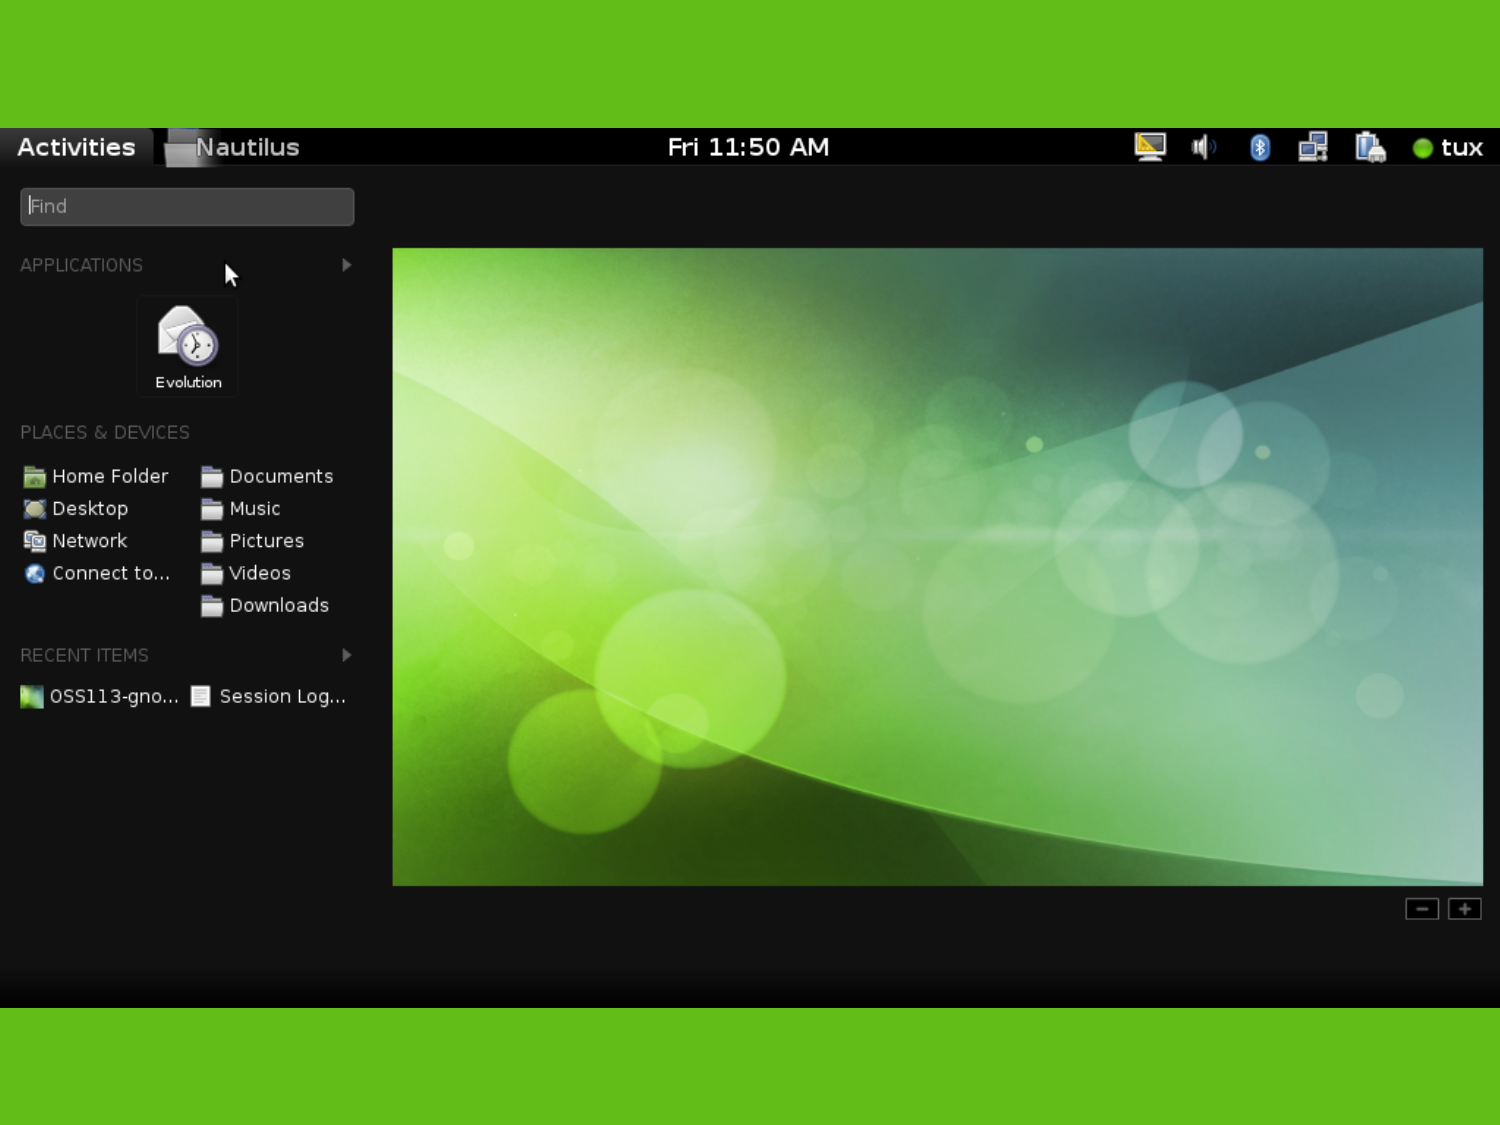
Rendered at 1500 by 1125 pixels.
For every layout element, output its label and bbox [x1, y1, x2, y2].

picture [0, 128, 1500, 1008]
